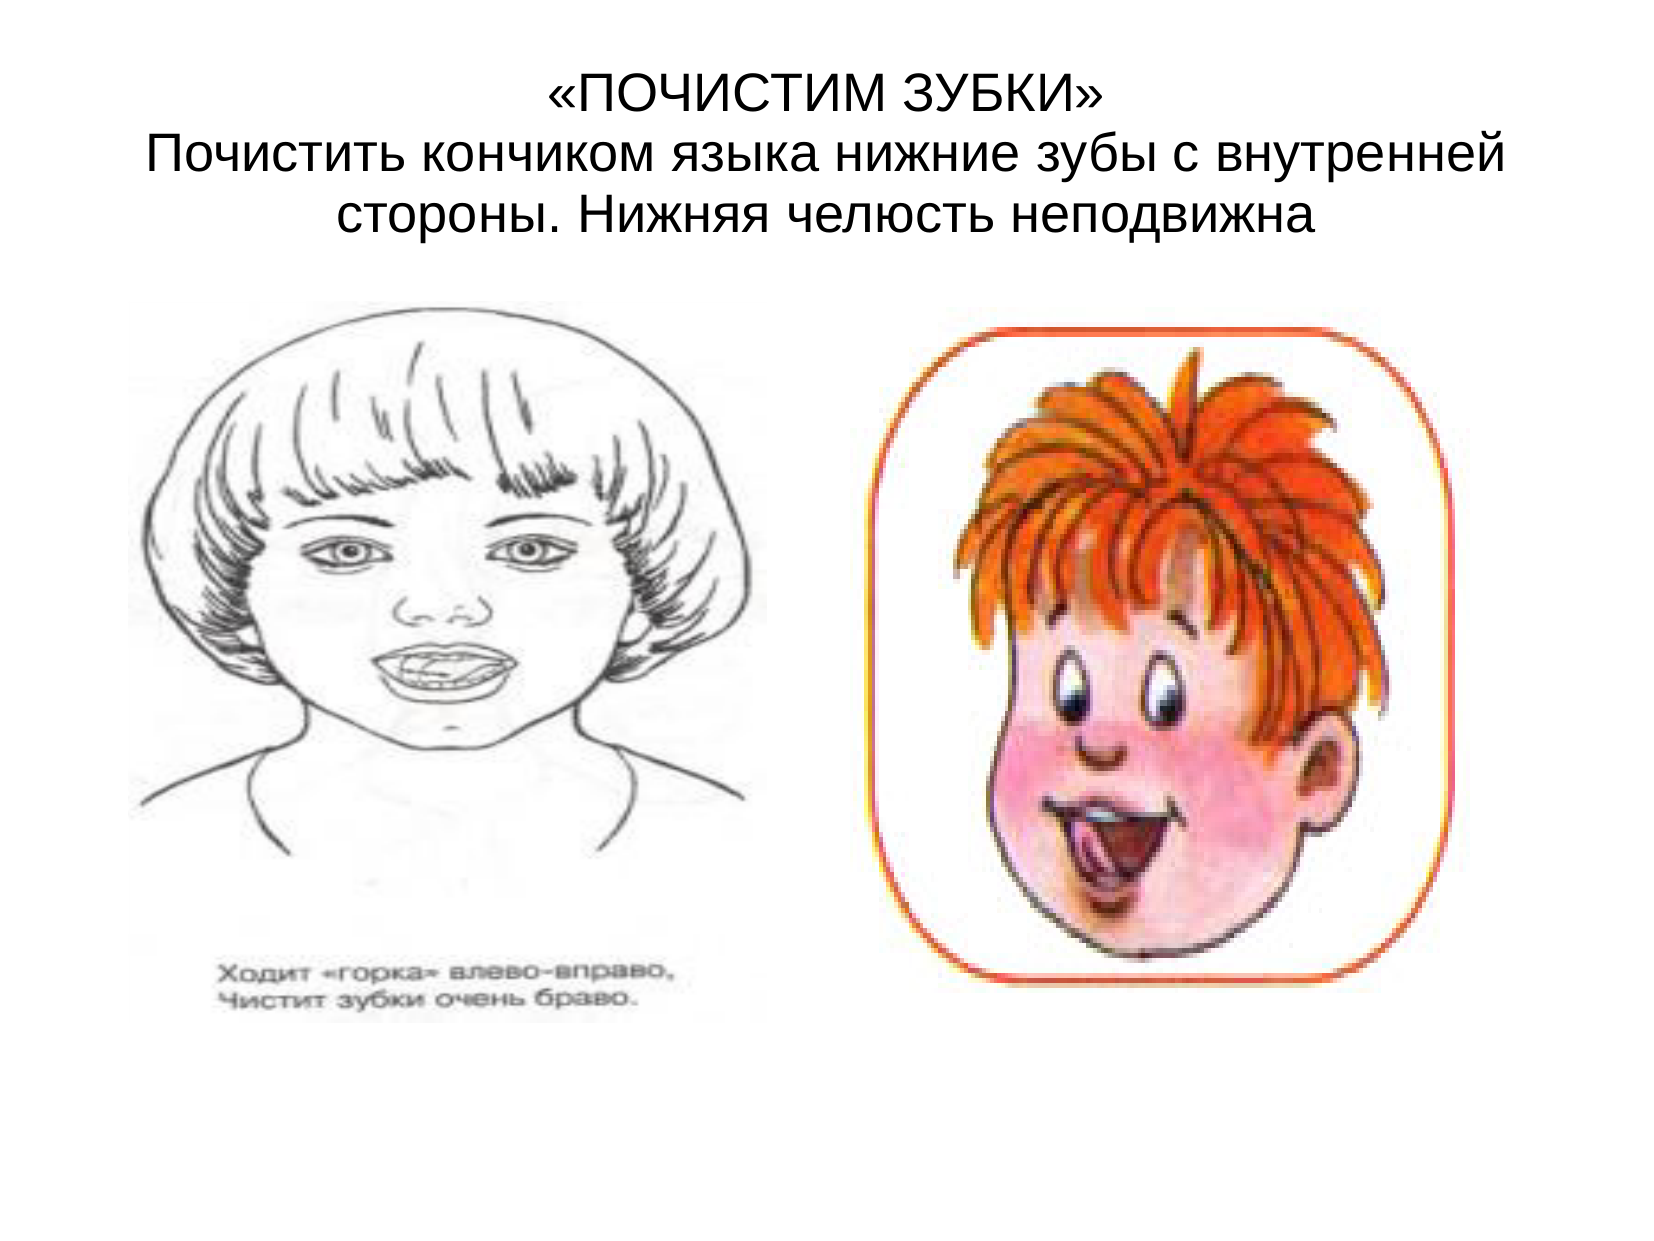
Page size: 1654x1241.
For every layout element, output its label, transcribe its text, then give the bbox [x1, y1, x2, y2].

title «ПОЧИСТИМ ЗУБКИ» Почистить кончиком языка нижние зубы с внутренней стороны. Нижняя челюсть неподвижна [82, 49, 1571, 257]
picture [850, 307, 1489, 1004]
picture [128, 301, 767, 1023]
